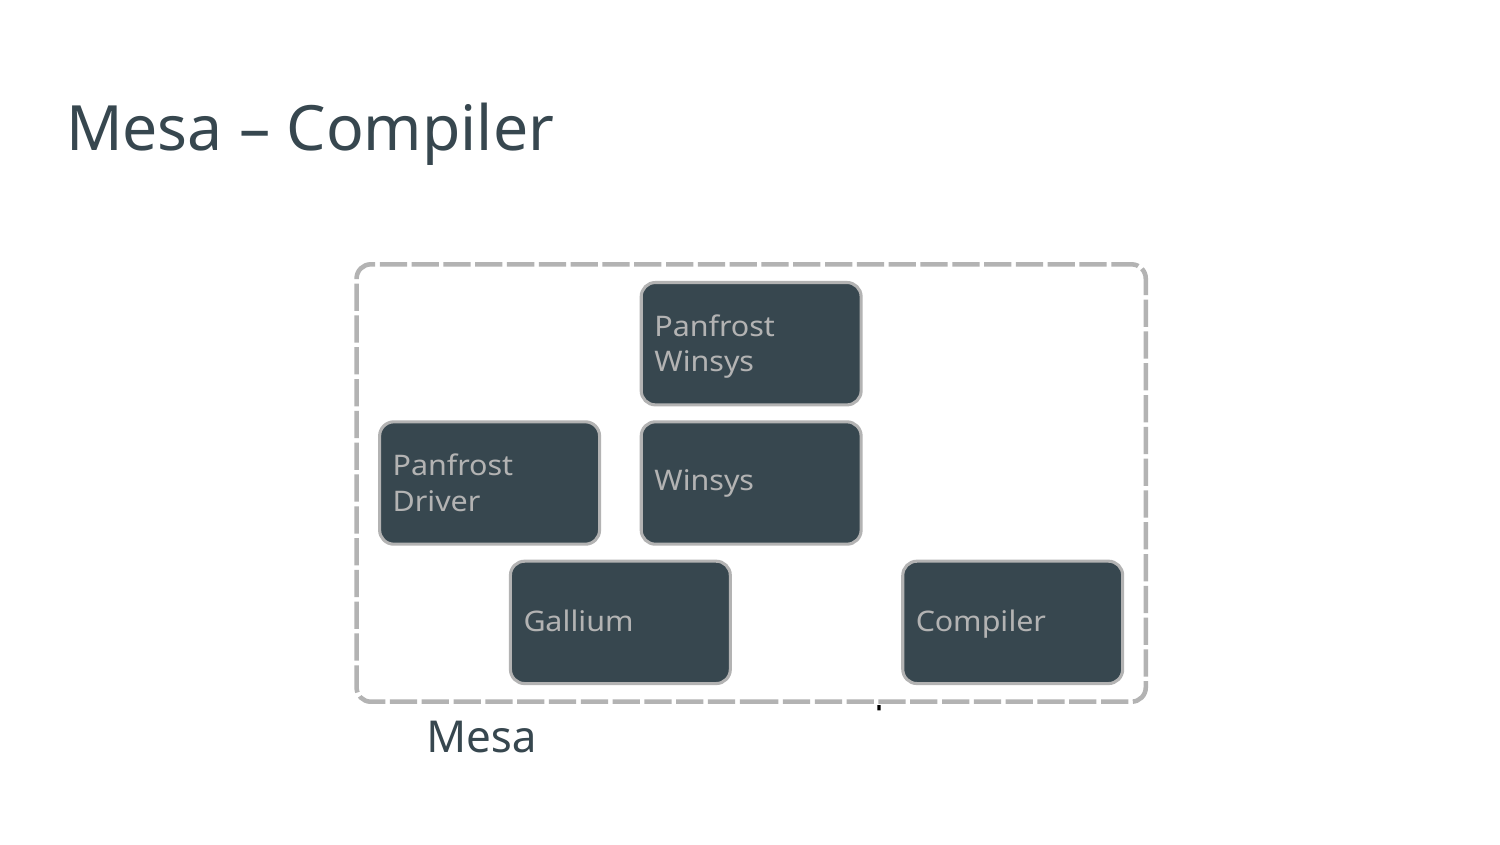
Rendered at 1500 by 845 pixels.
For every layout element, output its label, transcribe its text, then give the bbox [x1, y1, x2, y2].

picture [0, 199, 1500, 800]
title Mesa – Compiler [51, 72, 1449, 167]
